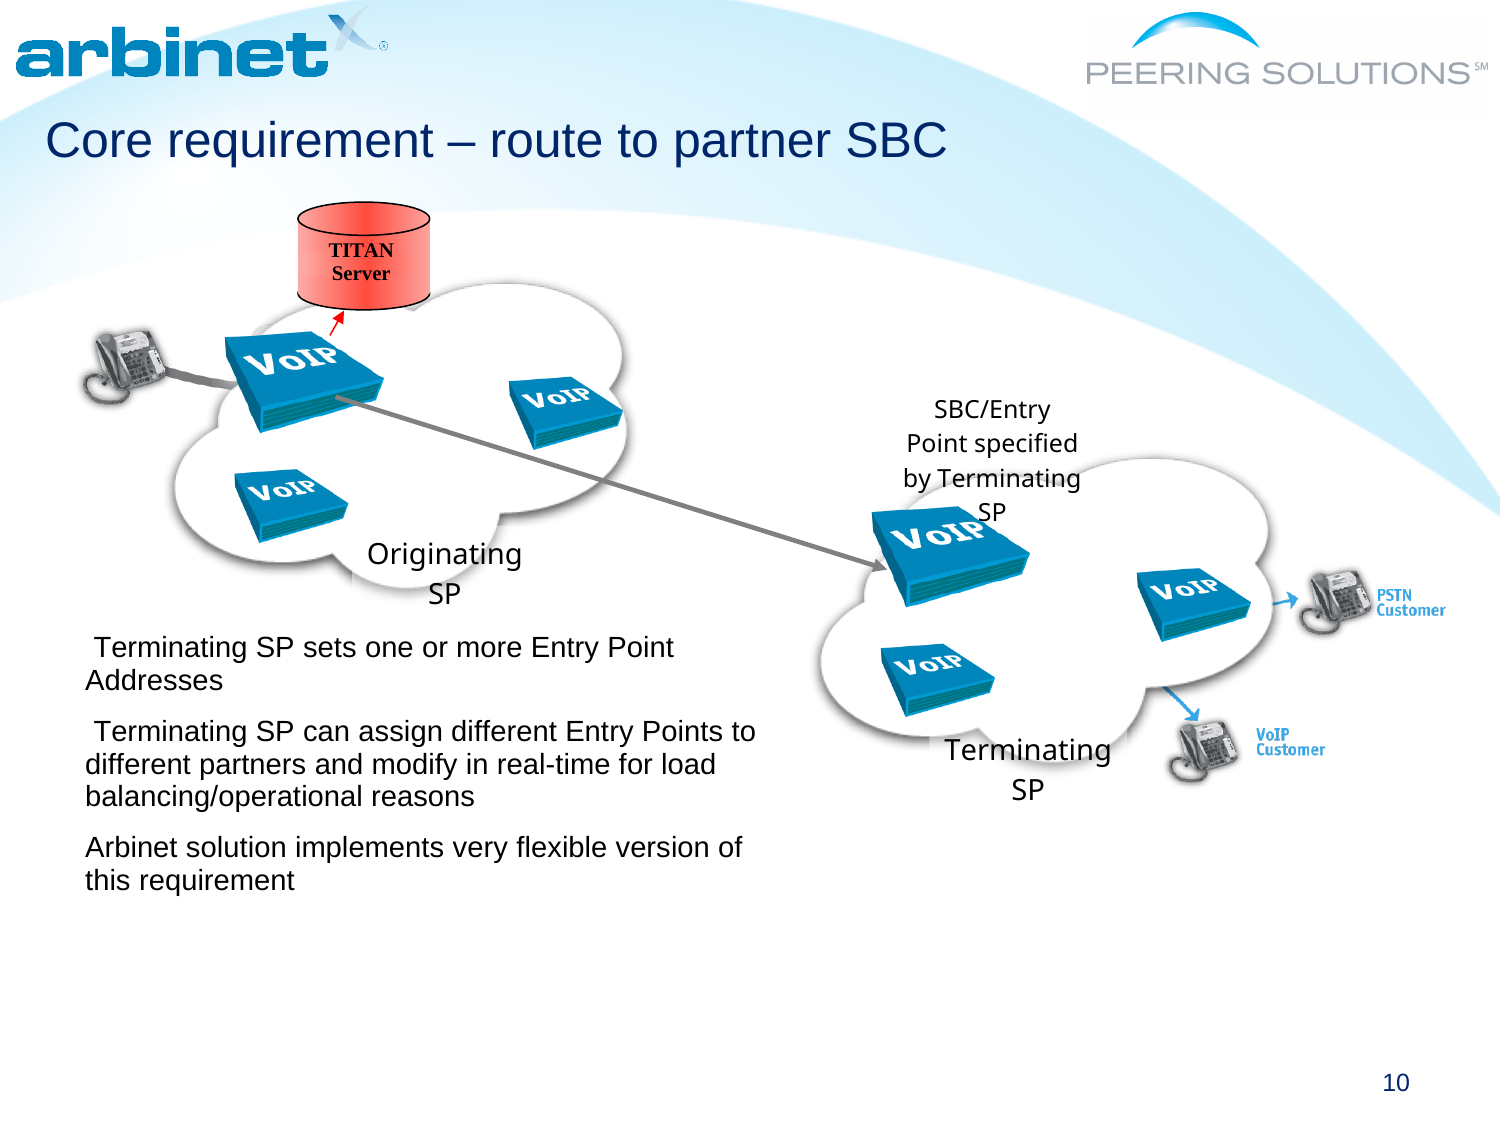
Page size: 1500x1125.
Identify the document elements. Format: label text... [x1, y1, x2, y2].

text_box Core requirement – route to partner SBC [30, 104, 1374, 177]
text_box Terminating SP [929, 721, 1128, 817]
text_box [297, 202, 430, 310]
text_box Terminating SP sets one or more Entry Point Addresses Terminating SP can assign different Entry Points to different partners and modify in real-time for load balancing/operational reasons Arbinet solution implements very flexible version of this requirement [70, 623, 802, 905]
text_box TITAN Server [307, 231, 416, 293]
text_box SBC/Entry Point specified by Terminating SP [880, 384, 1105, 537]
text_box Originating SP [352, 525, 538, 621]
picture [0, 0, 1500, 1125]
